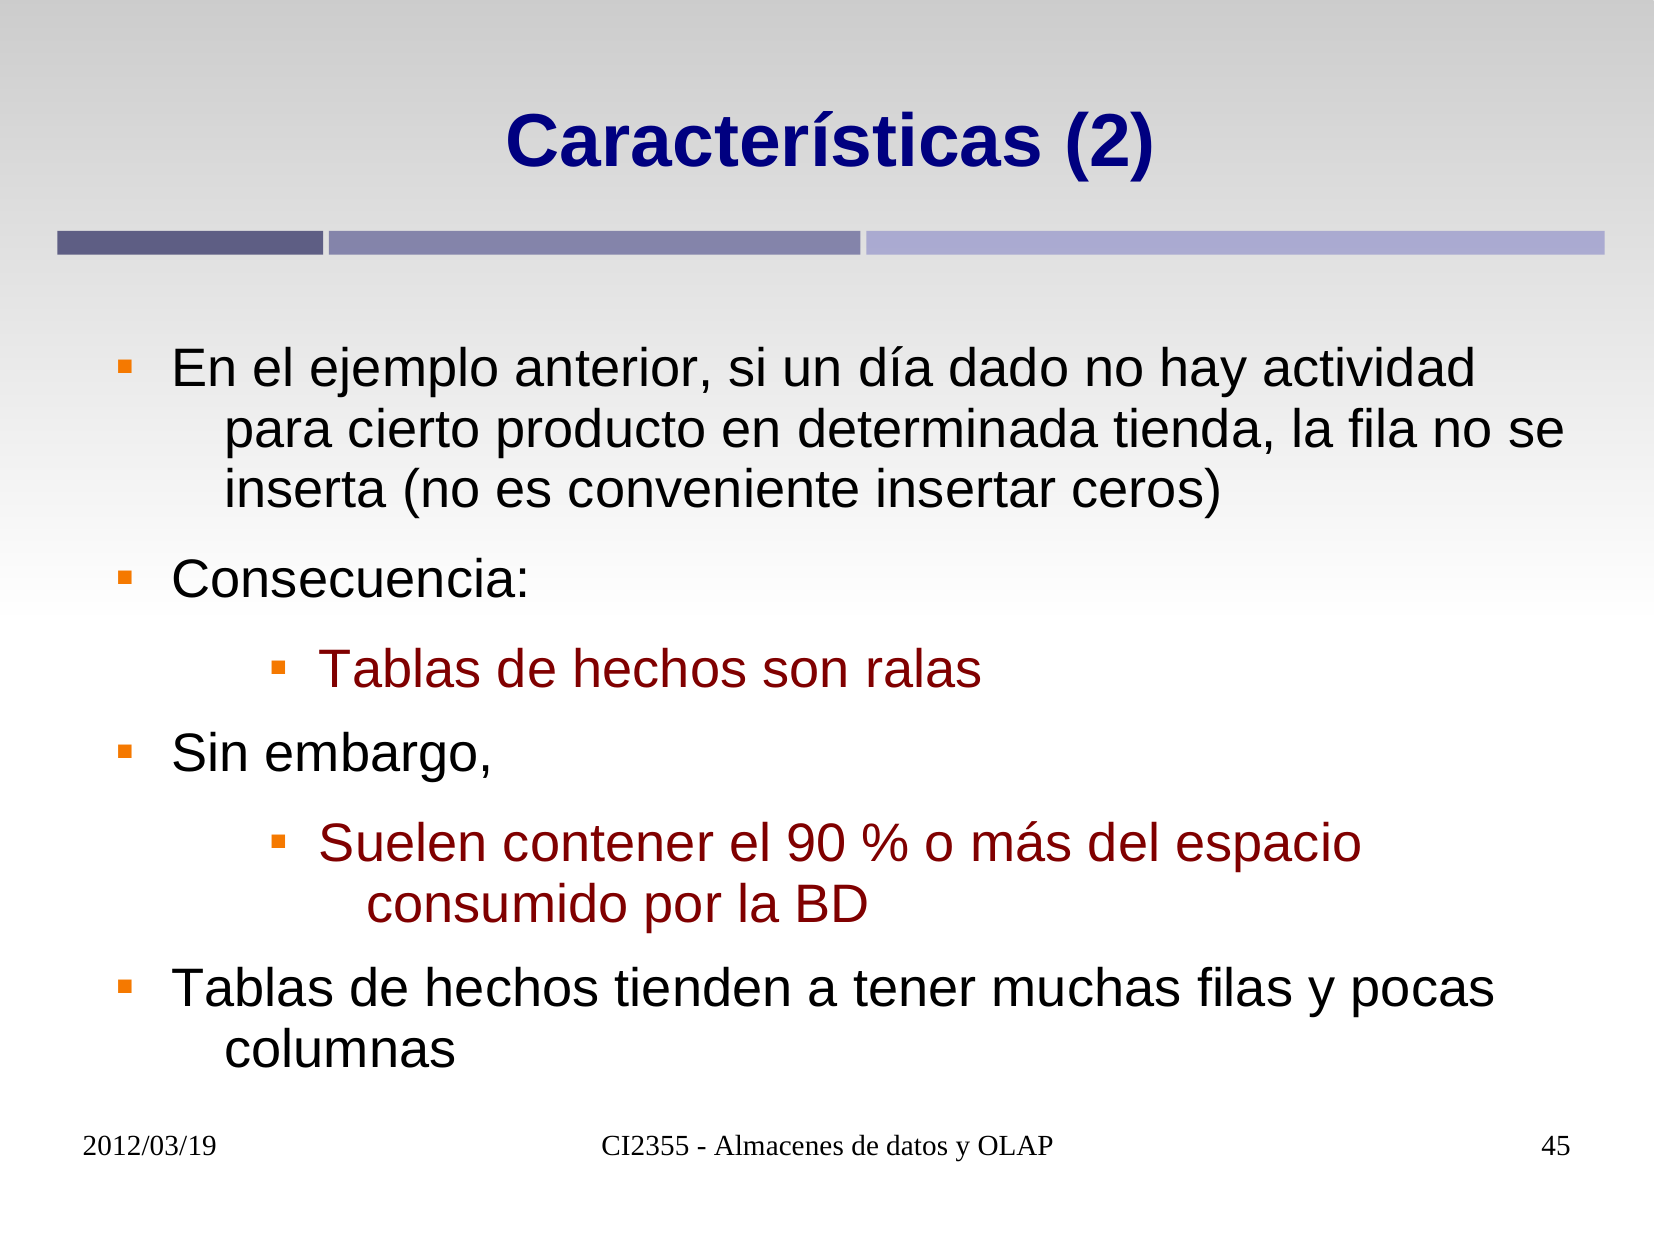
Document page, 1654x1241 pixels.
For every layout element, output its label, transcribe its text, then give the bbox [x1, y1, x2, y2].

title Características (2) [86, 55, 1576, 226]
list En el ejemplo anterior, si un día dado no hay actividad para cierto producto en determinada tienda, la fila no se inserta (no es conveniente insertar ceros) Consecuencia: Tablas de hechos son ralas Sin embargo, Suelen contener el 90 % o más del espacio consumido por la BD Tablas de hechos tienden a tener muchas filas y pocas columnas [82, 337, 1571, 1109]
